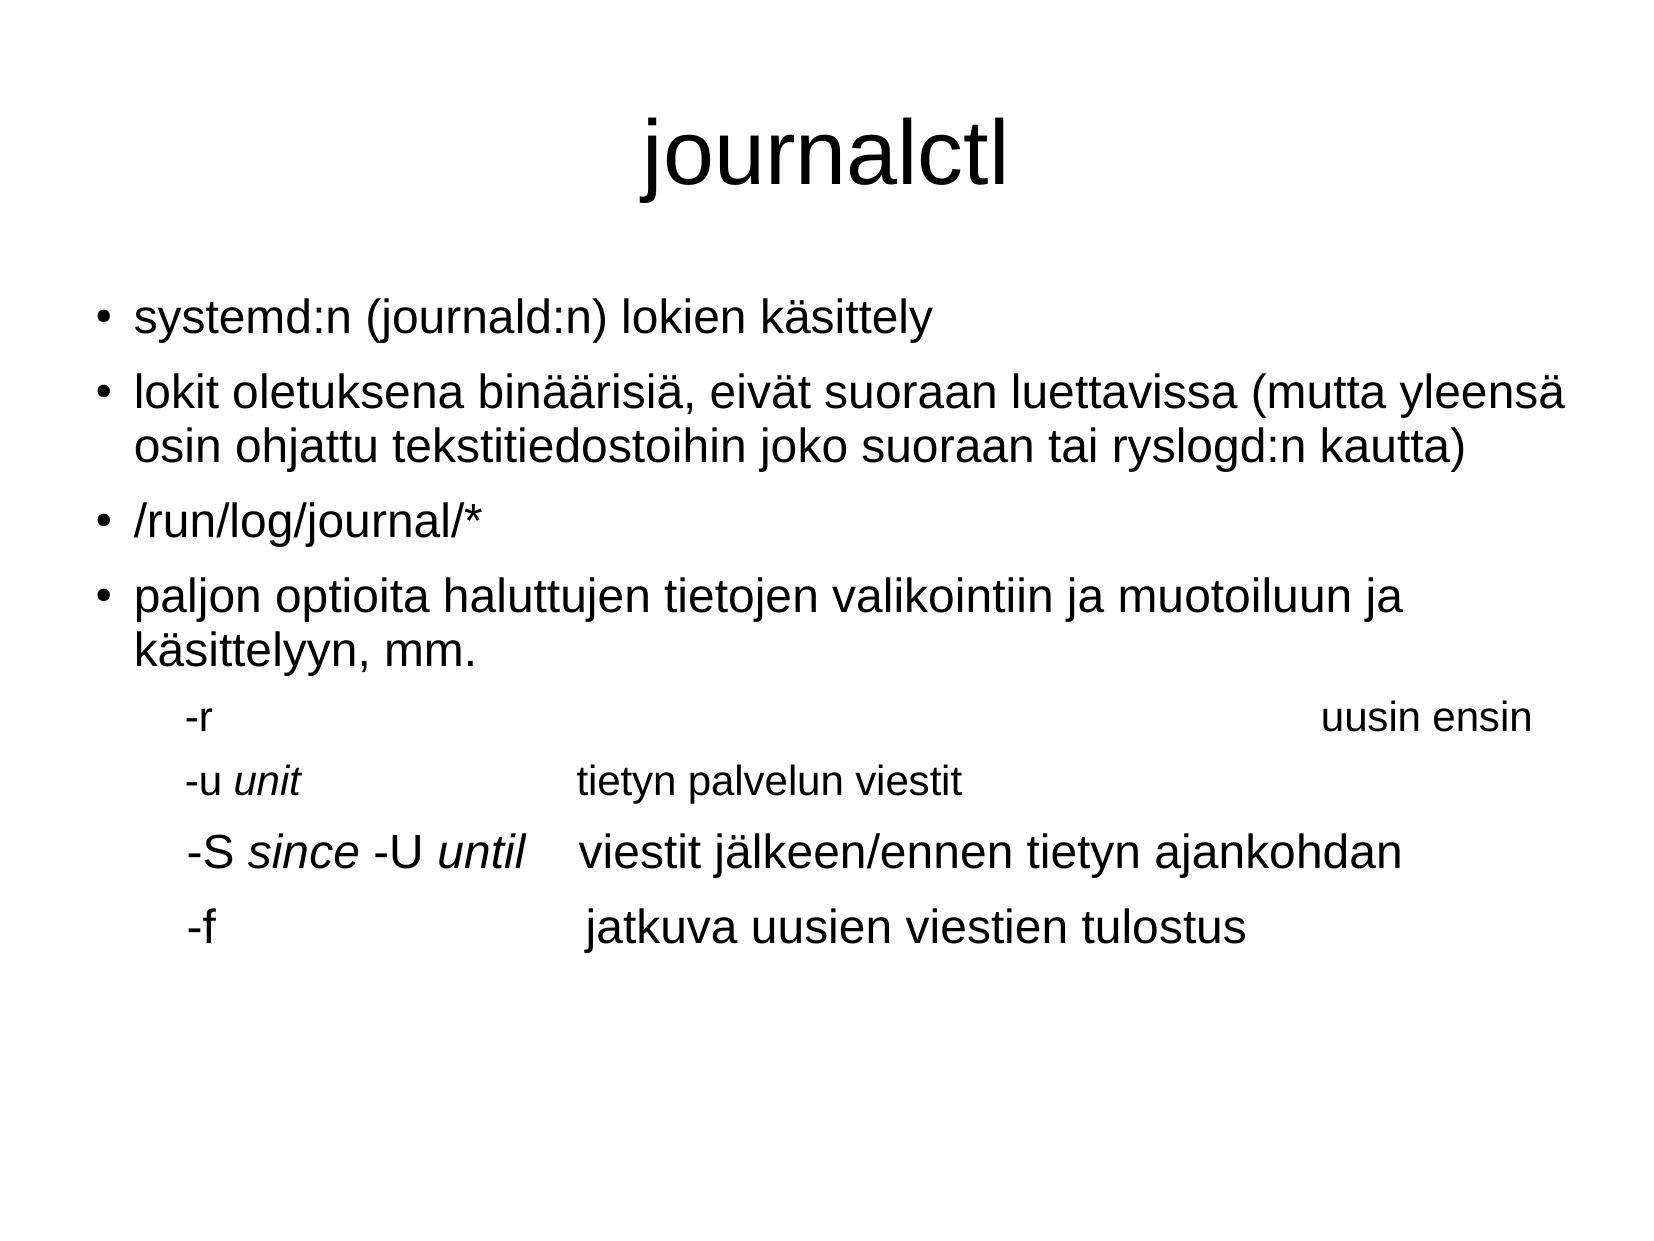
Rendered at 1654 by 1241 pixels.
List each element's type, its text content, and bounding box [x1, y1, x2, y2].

title journalctl [82, 49, 1571, 257]
list systemd:n (journald:n) lokien käsittely lokit oletuksena binäärisiä, eivät suoraan luettavissa (mutta yleensä osin ohjattu tekstitiedostoihin joko suoraan tai ryslogd:n kautta) /run/log/journal/* paljon optioita haluttujen tietojen valikointiin ja muotoiluun ja käsittelyyn, mm. -r uusin ensin -u unit tietyn palvelun viestit -S since -U until viestit jälkeen/ennen tietyn ajankohdan -f jatkuva uusien viestien tulostus [82, 290, 1571, 1010]
